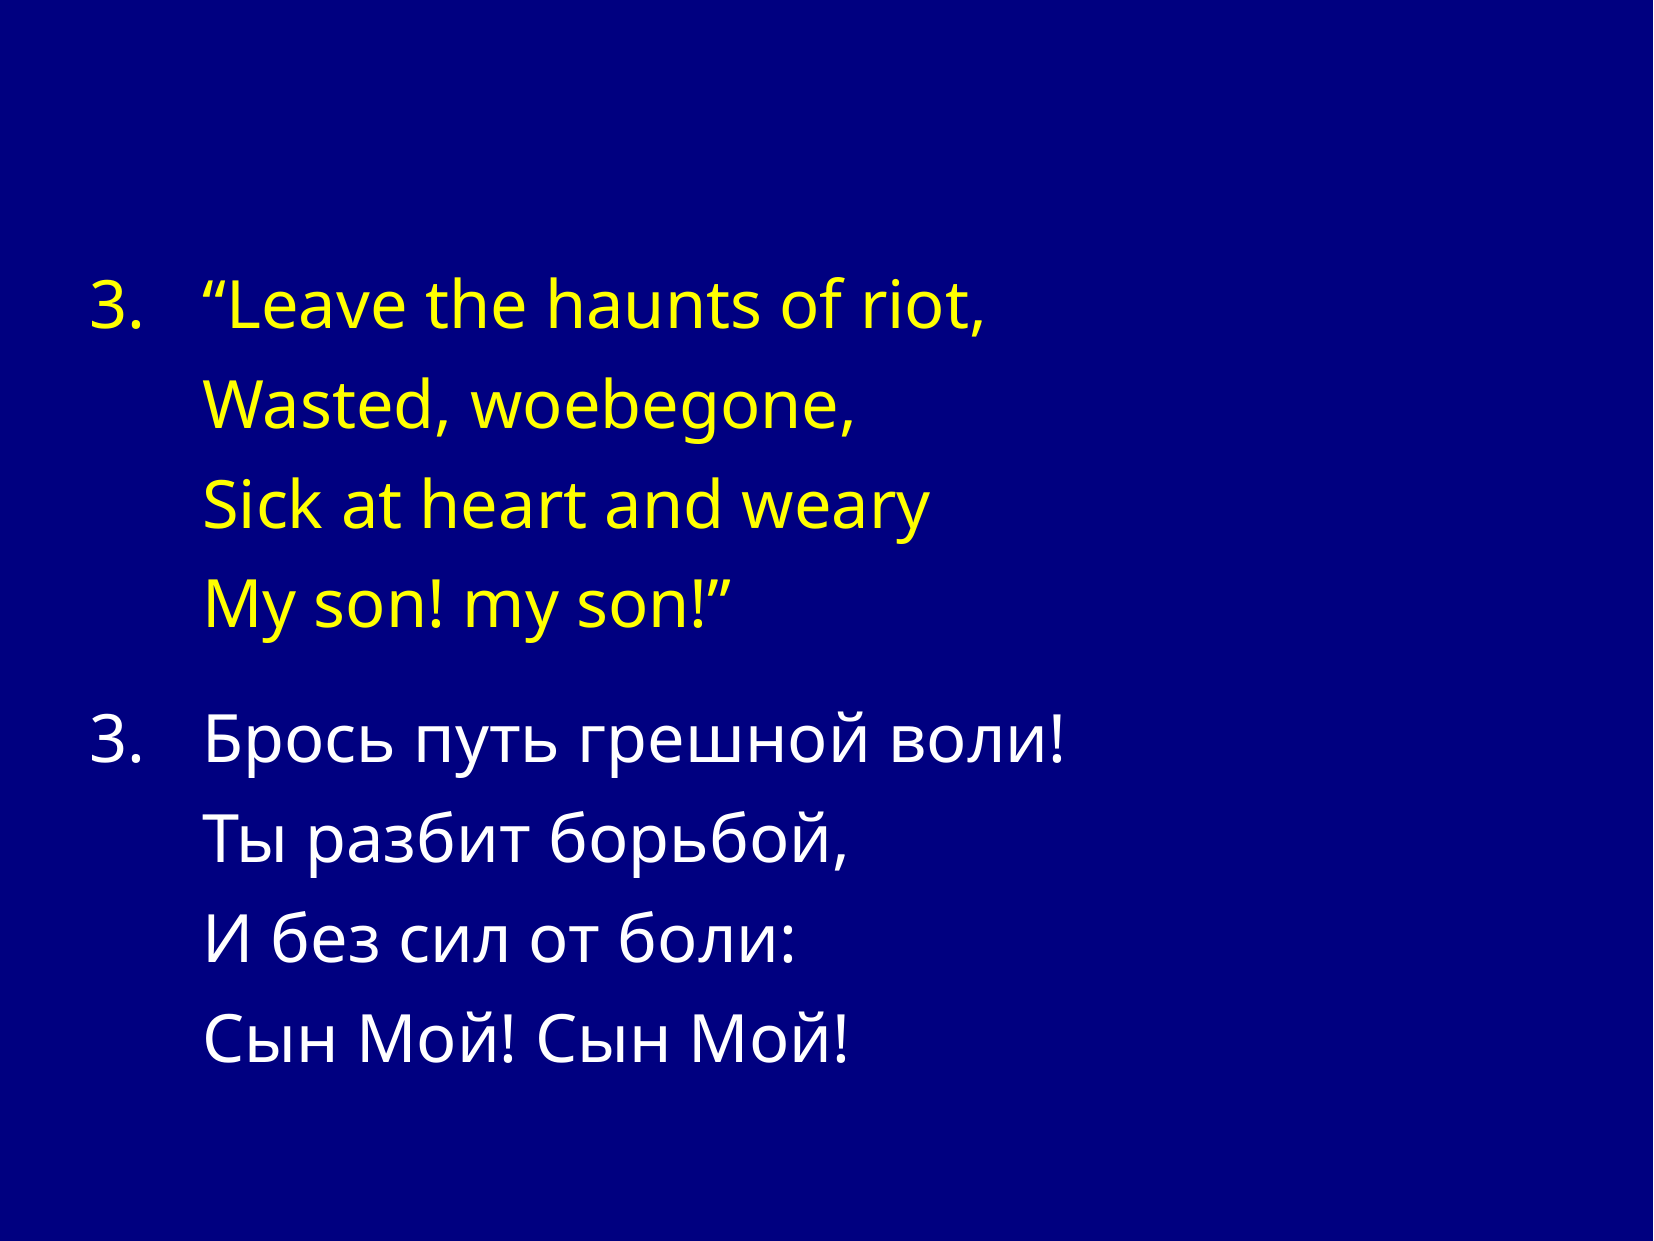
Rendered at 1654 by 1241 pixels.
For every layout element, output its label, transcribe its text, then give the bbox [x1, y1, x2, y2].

text_box 3. Брось путь грешной воли! Ты разбит борьбой, И без сил от боли: Сын Мой! Сын Мой! [75, 675, 1576, 1163]
text_box 3. “Leave the haunts of riot, Wasted, woebegone, Sick at heart and weary My son! my son!” [75, 150, 1576, 638]
